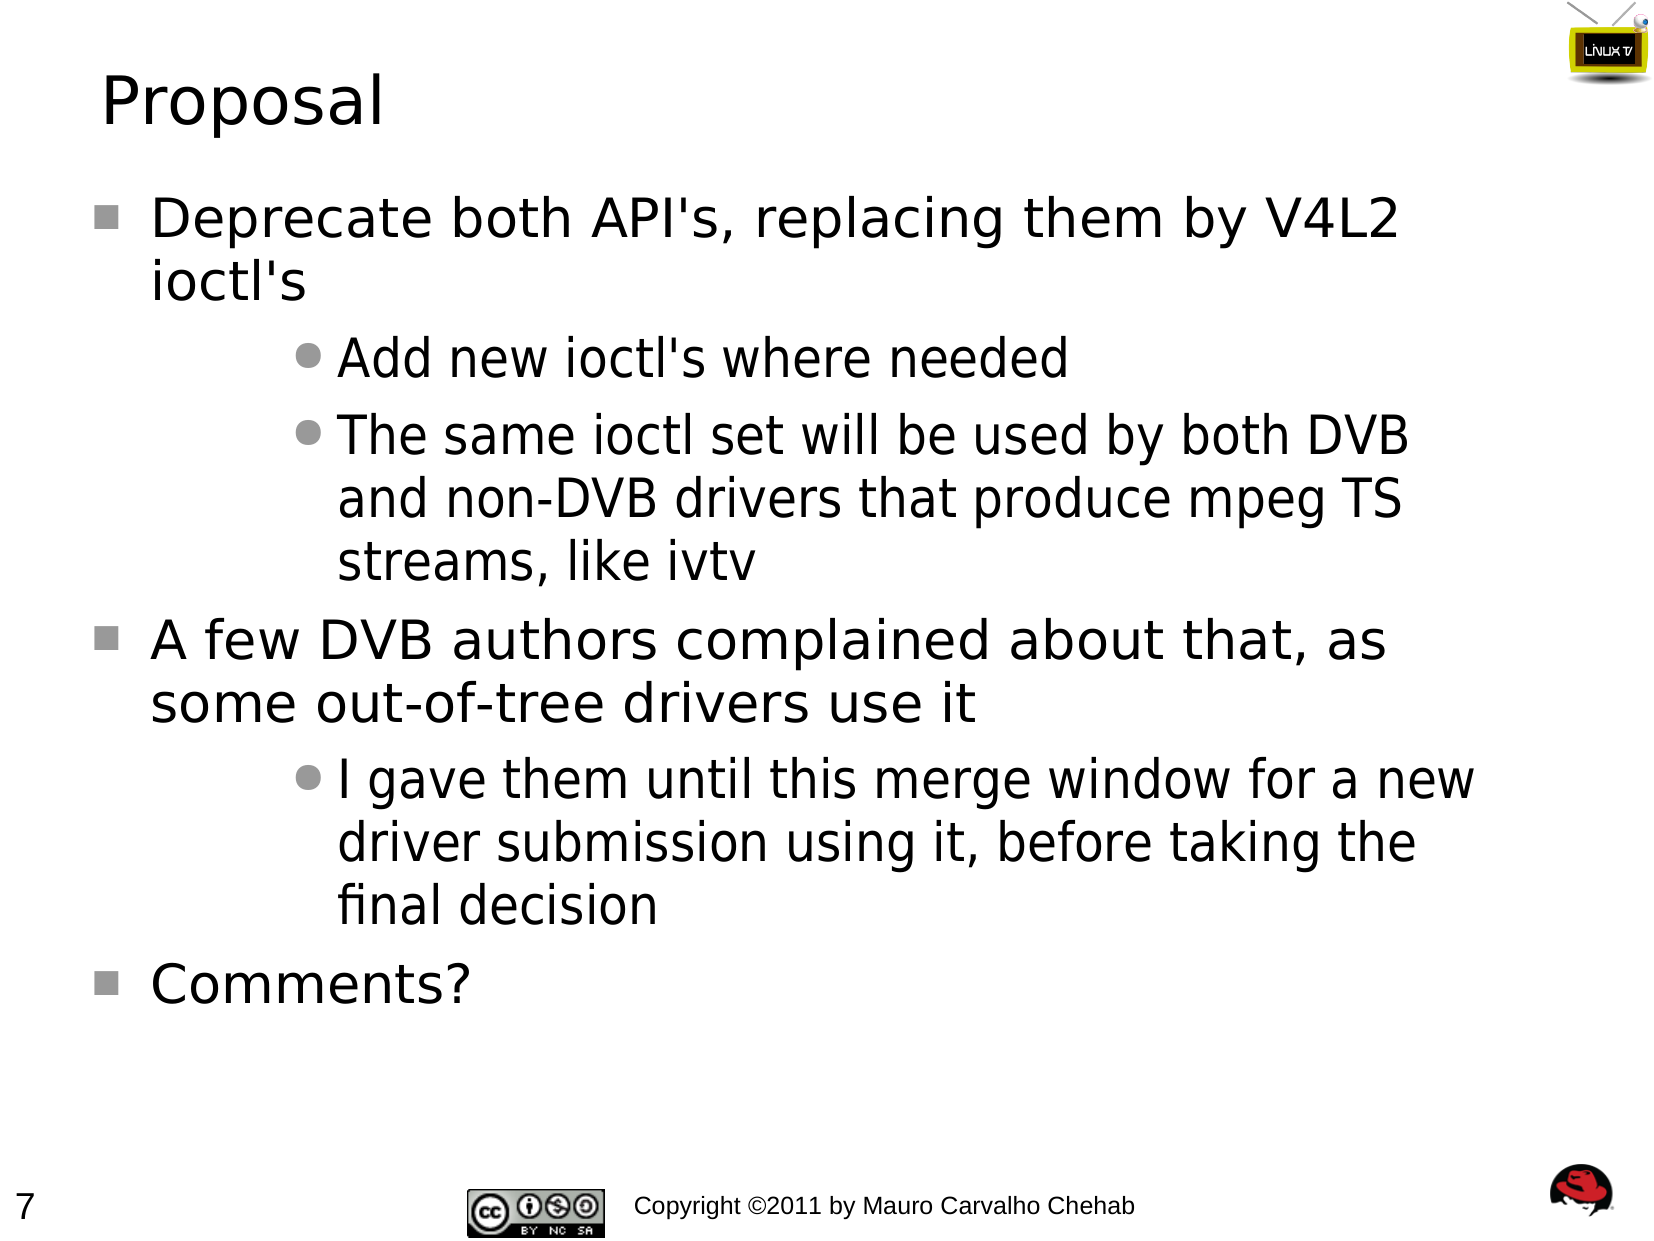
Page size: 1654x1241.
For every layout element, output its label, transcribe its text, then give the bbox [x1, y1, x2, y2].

picture [1549, 1162, 1619, 1224]
title Proposal [100, 45, 1506, 157]
picture [467, 1189, 605, 1238]
picture [1564, 0, 1654, 89]
list Deprecate both API's, replacing them by V4L2 ioctl's Add new ioctl's where needed The same ioctl set will be used by both DVB and non-DVB drivers that produce mpeg TS streams, like ivtv A few DVB authors complained about that, as some out-of-tree drivers use it I gave them until this merge window for a new driver submission using it, before taking the final decision Comments? [94, 187, 1500, 1174]
